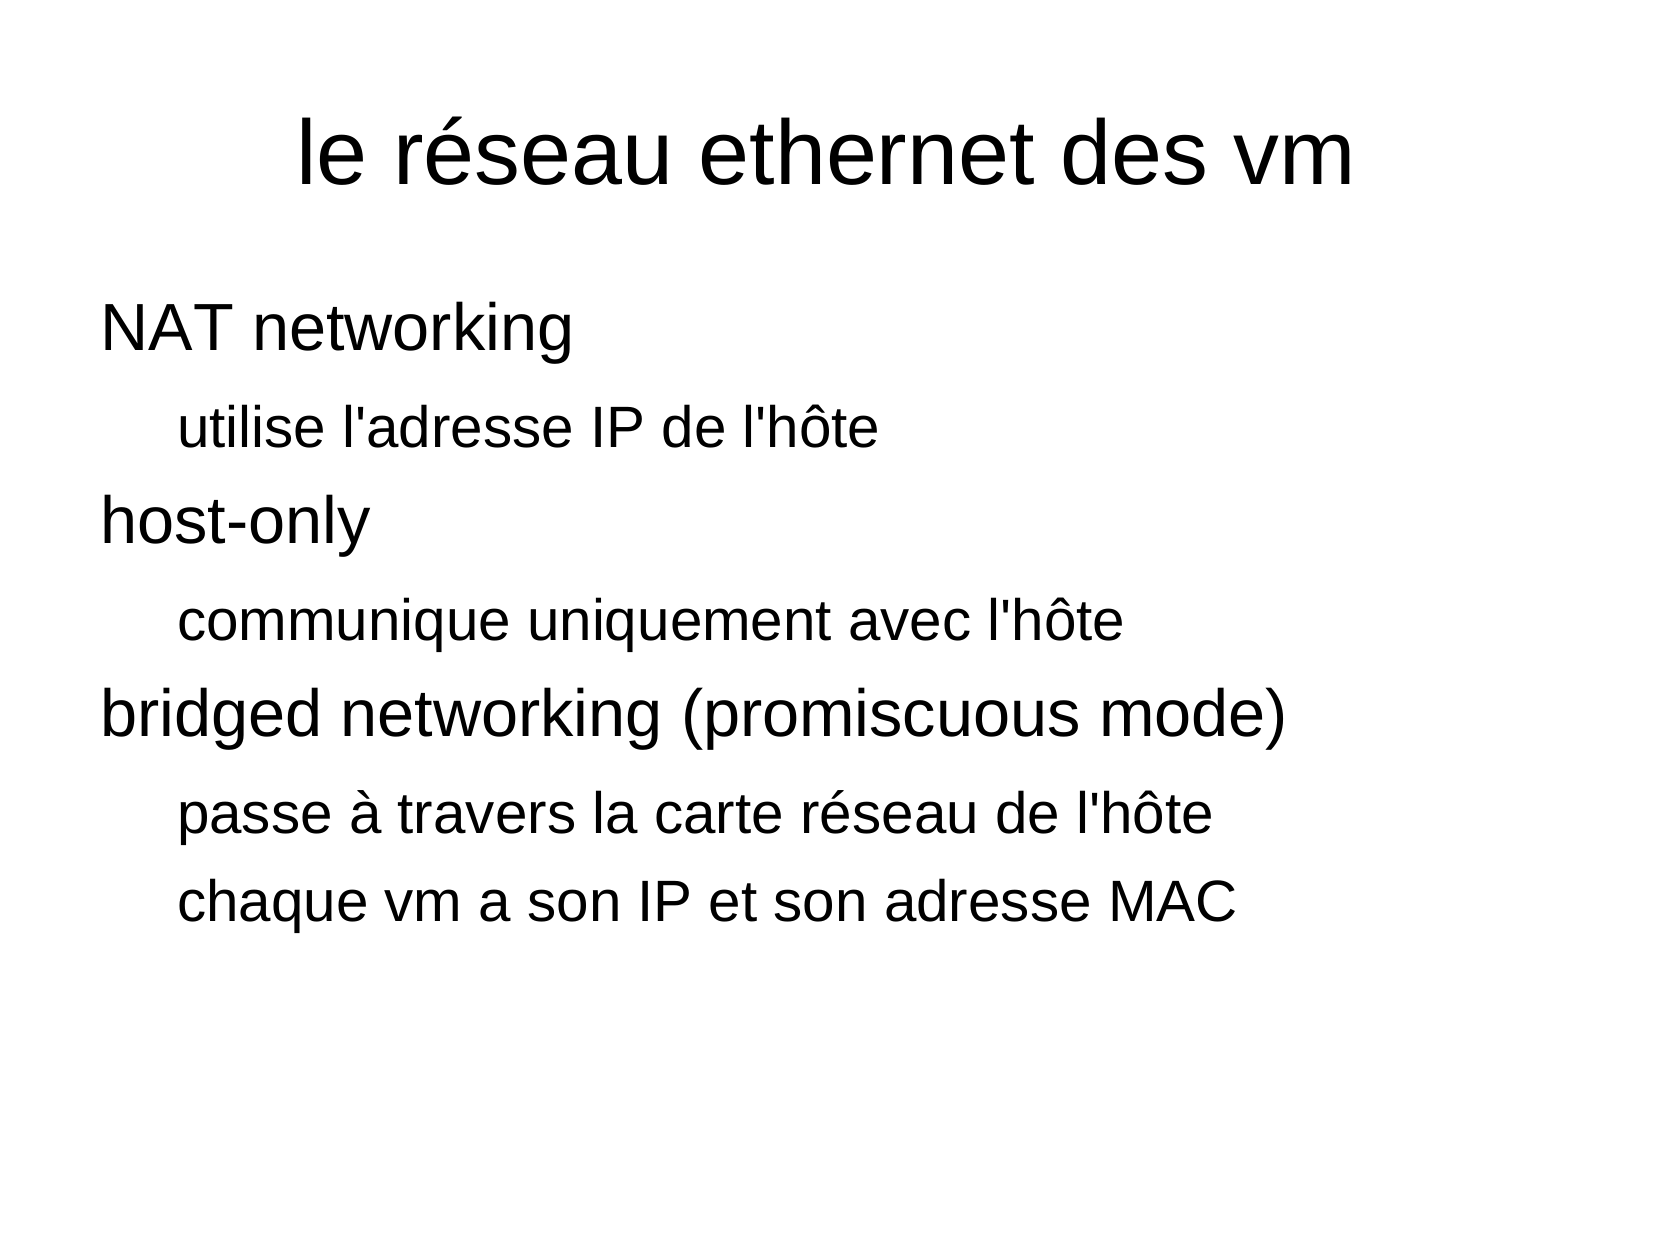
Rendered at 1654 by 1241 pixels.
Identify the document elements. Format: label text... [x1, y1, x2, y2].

title le réseau ethernet des vm [82, 49, 1571, 257]
list NAT networking utilise l'adresse IP de l'hôte host-only communique uniquement avec l'hôte bridged networking (promiscuous mode) passe à travers la carte réseau de l'hôte chaque vm a son IP et son adresse MAC [82, 290, 1538, 934]
